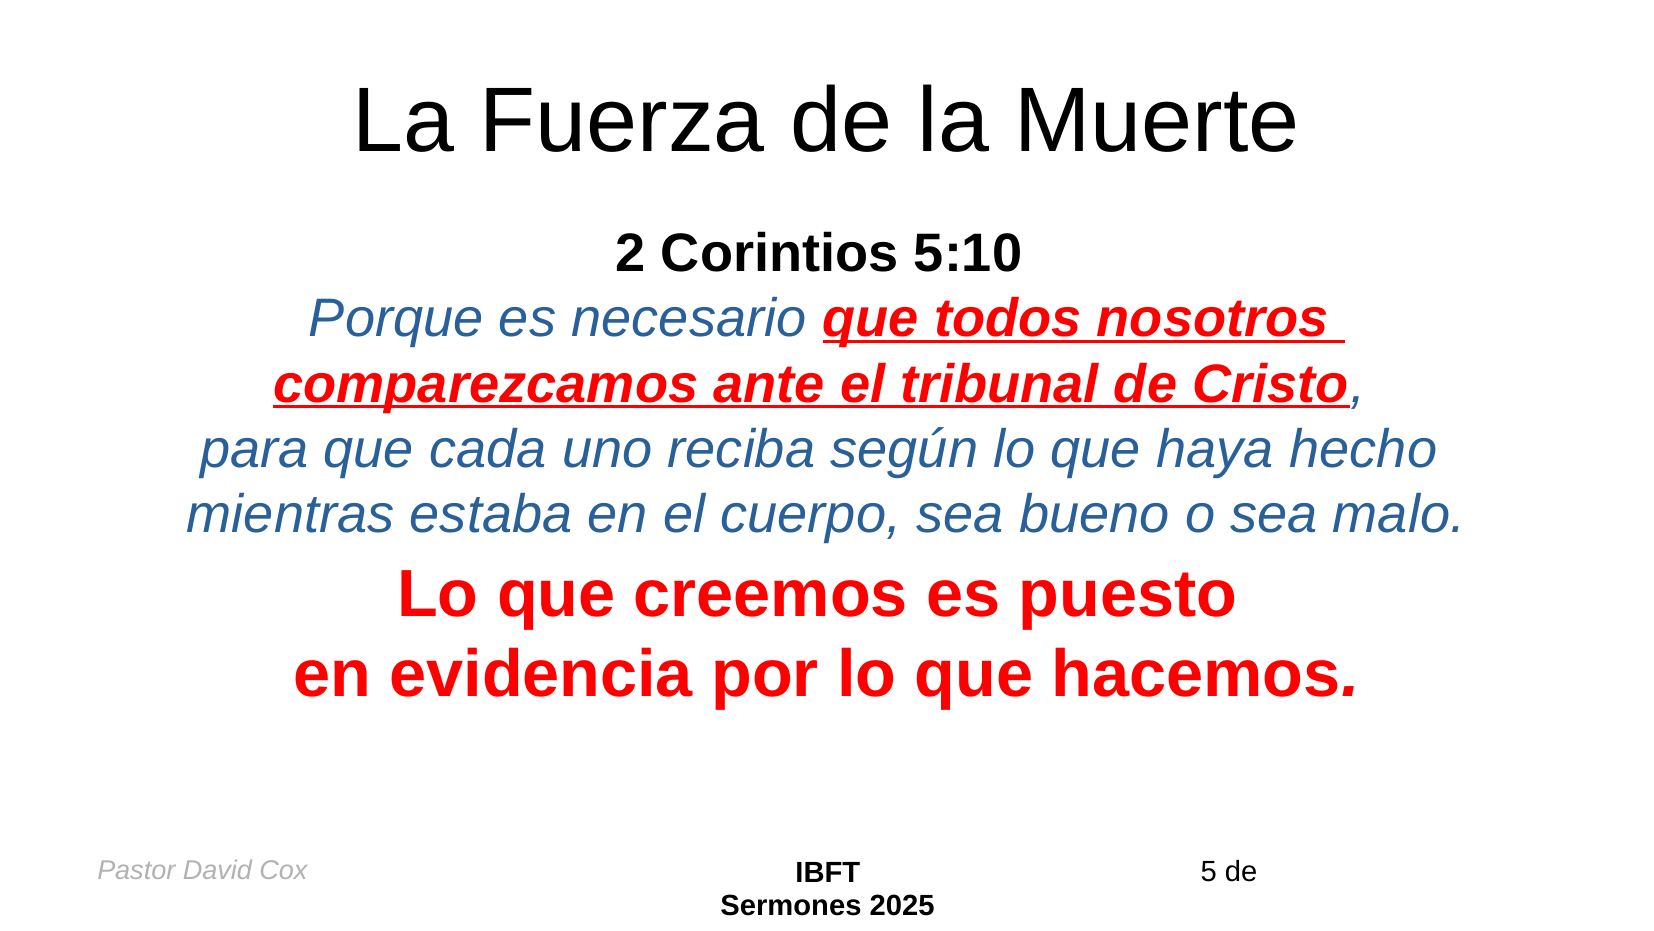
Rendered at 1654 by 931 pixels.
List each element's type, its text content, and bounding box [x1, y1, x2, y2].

title La Fuerza de la Muerte [82, 37, 1571, 193]
list 2 Corintios 5:10 Porque es necesario que todos nosotros comparezcamos ante el tribunal de Cristo, para que cada uno reciba según lo que haya hecho mientras estaba en el cuerpo, sea bueno o sea malo. Lo que creemos es puesto en evidencia por lo que hacemos. [82, 217, 1571, 758]
